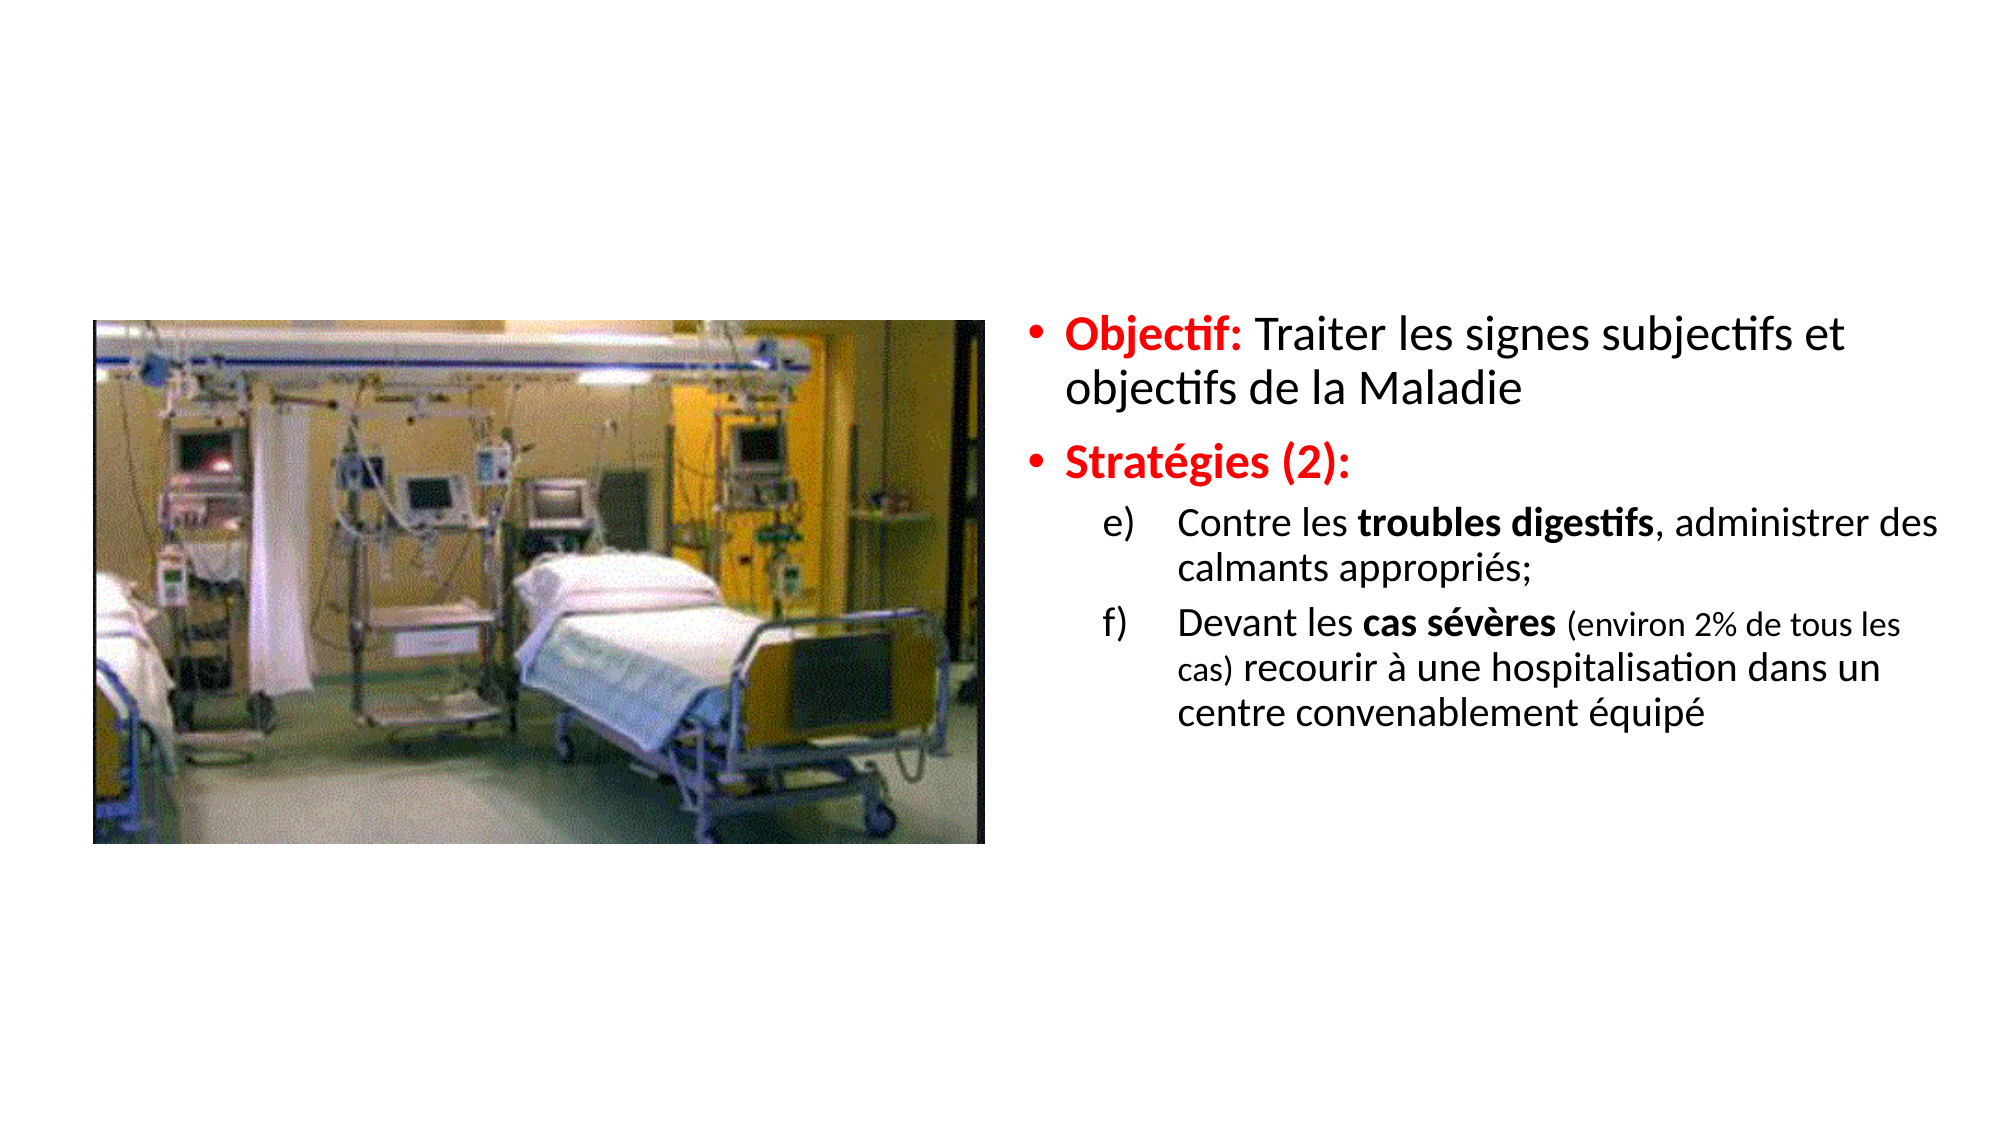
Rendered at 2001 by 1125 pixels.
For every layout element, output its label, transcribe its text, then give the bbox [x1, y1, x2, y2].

picture [93, 320, 985, 845]
list Objectif: Traiter les signes subjectifs et objectifs de la Maladie Stratégies (2): Contre les troubles digestifs, administrer des calmants appropriés; Devant les cas sévères (environ 2% de tous les cas) recourir à une hospitalisation dans un centre convenablement équipé [1012, 299, 1968, 1104]
